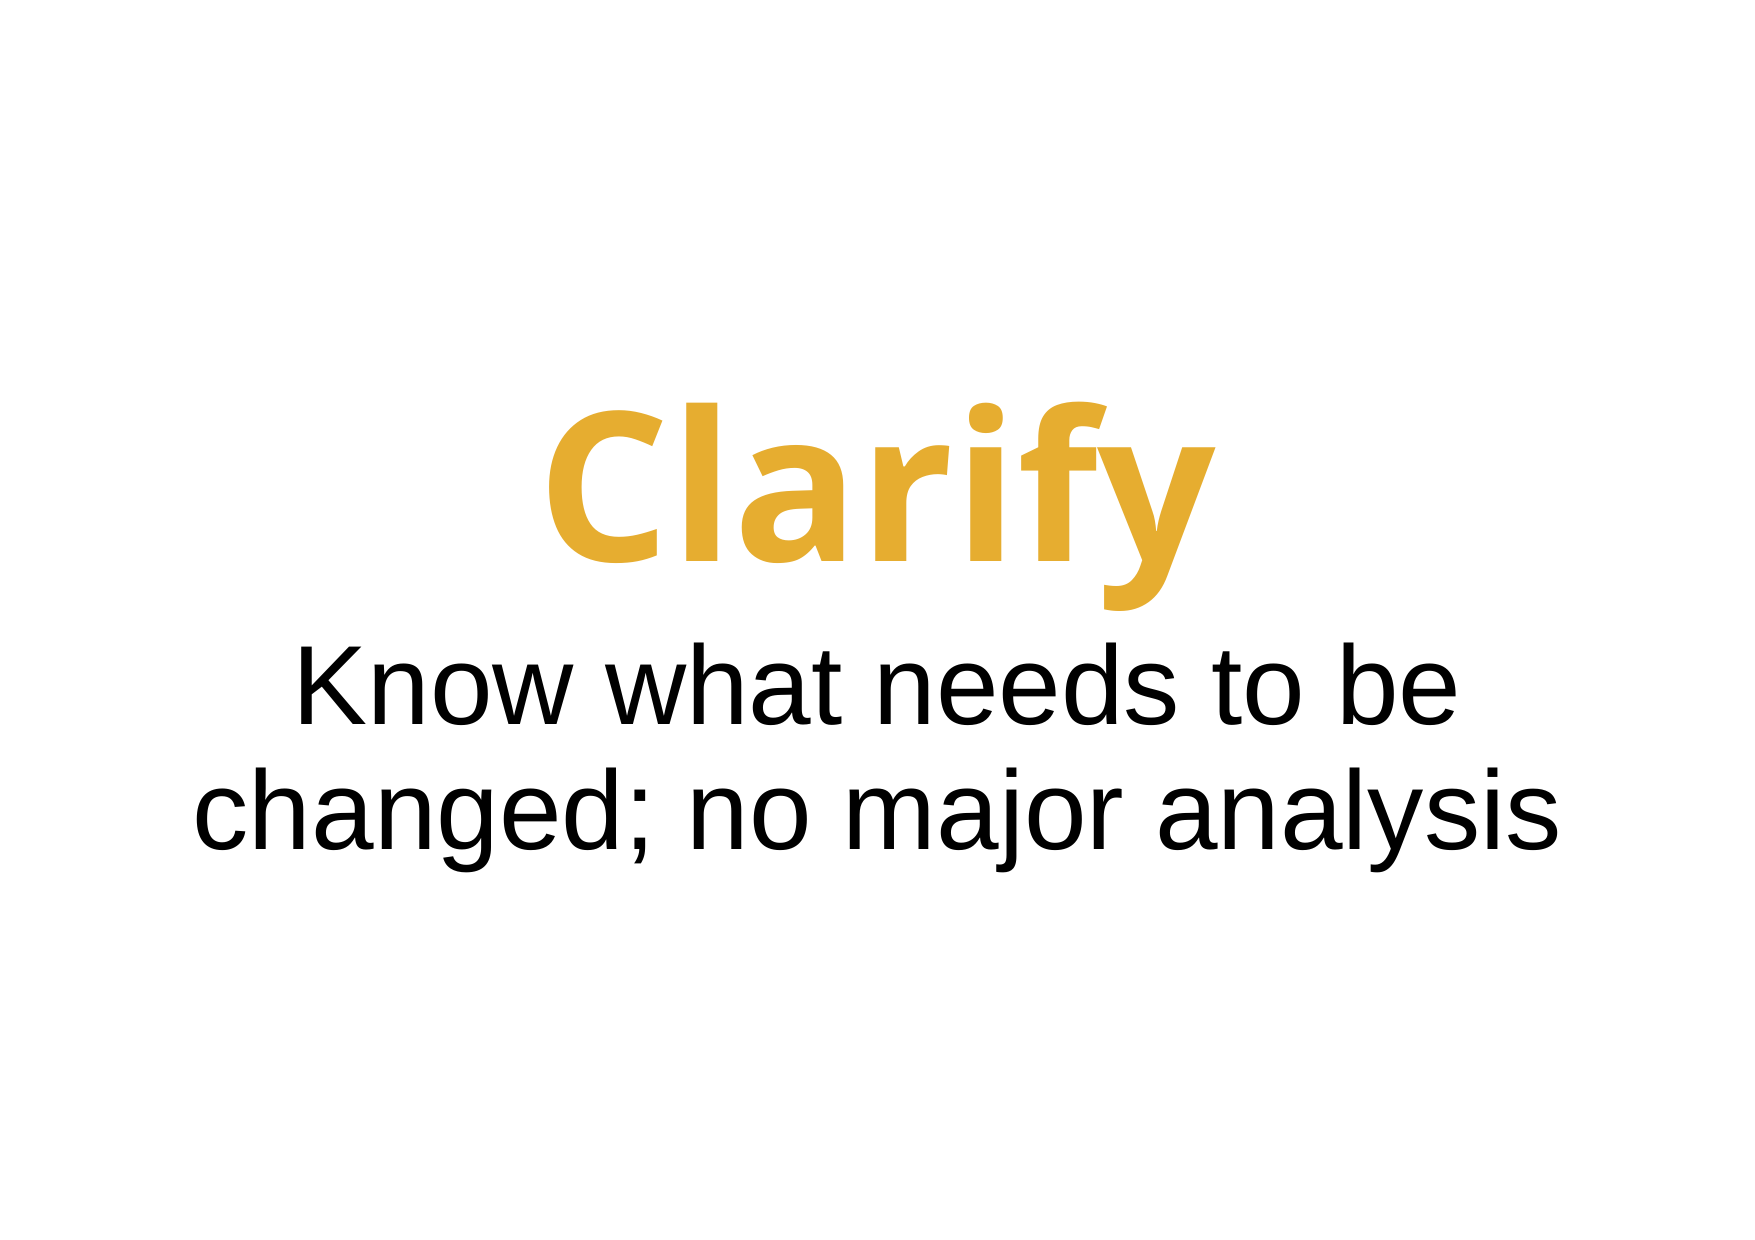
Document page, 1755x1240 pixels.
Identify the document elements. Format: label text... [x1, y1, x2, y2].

subtitle Clarify Know what needs to be changed; no major analysis [75, 82, 1680, 1131]
